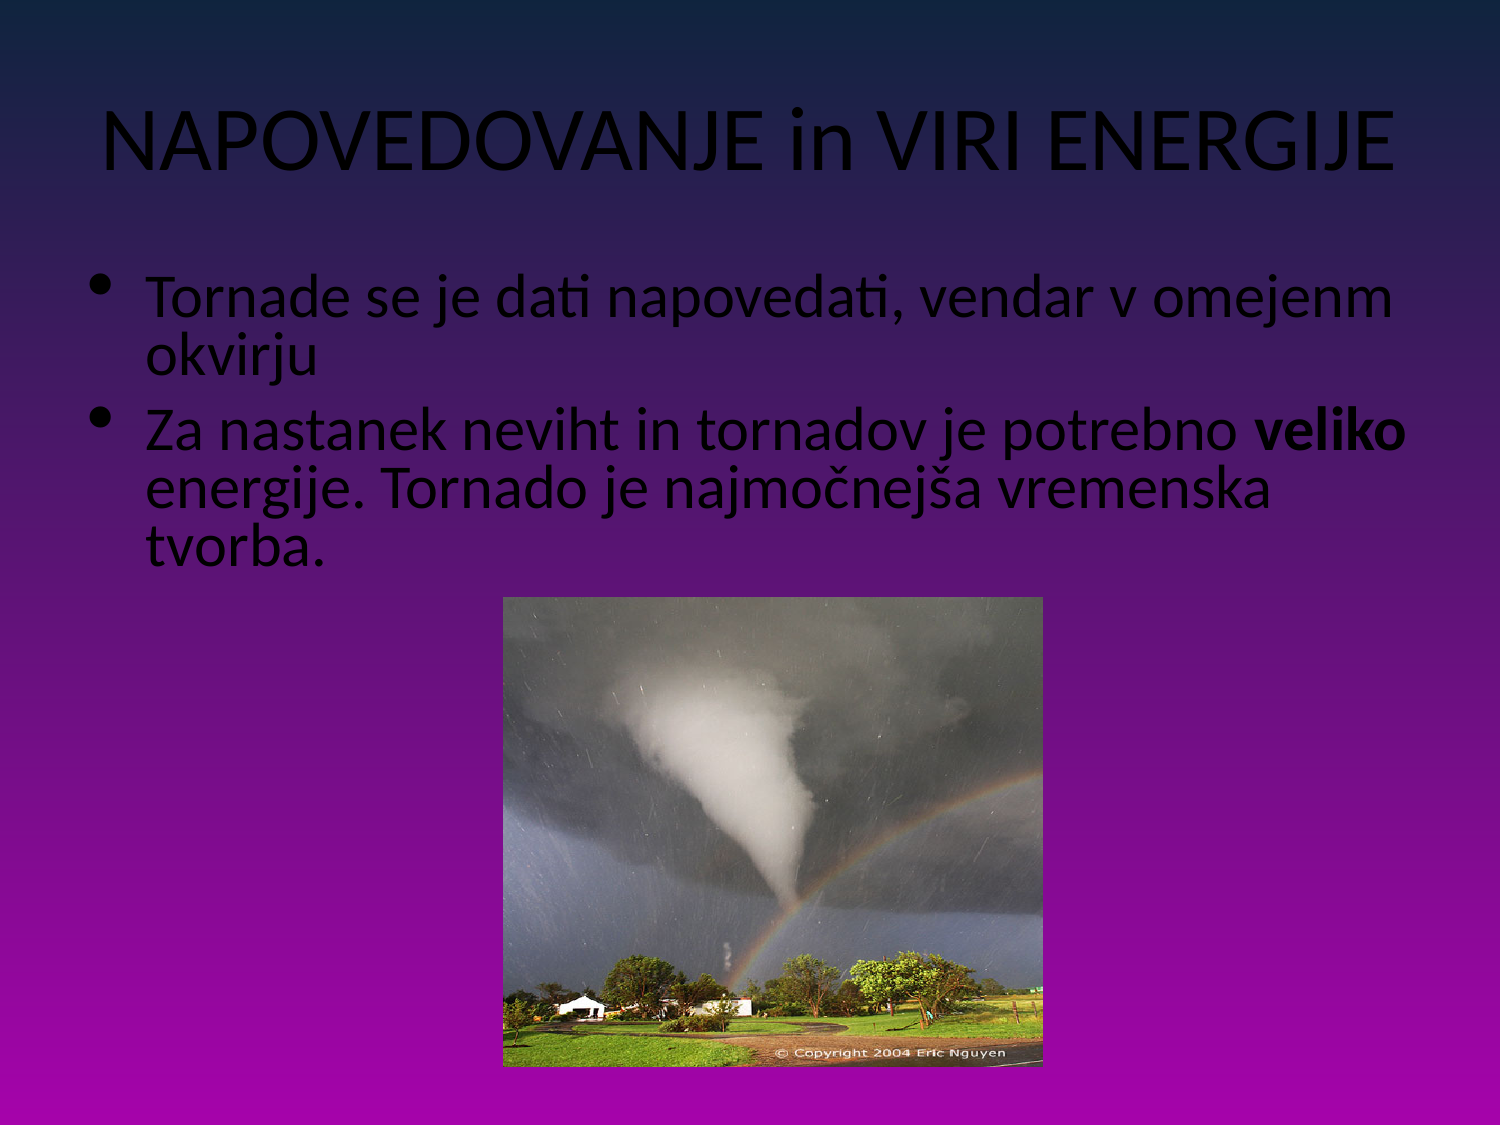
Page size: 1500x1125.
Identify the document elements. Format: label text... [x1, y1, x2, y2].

title NAPOVEDOVANJE in VIRI ENERGIJE [75, 44, 1425, 233]
picture [503, 597, 1043, 1067]
list Tornade se je dati napovedati, vendar v omejenm okvirju Za nastanek neviht in tornadov je potrebno veliko energije. Tornado je najmočnejša vremenska tvorba. [75, 262, 1425, 1006]
